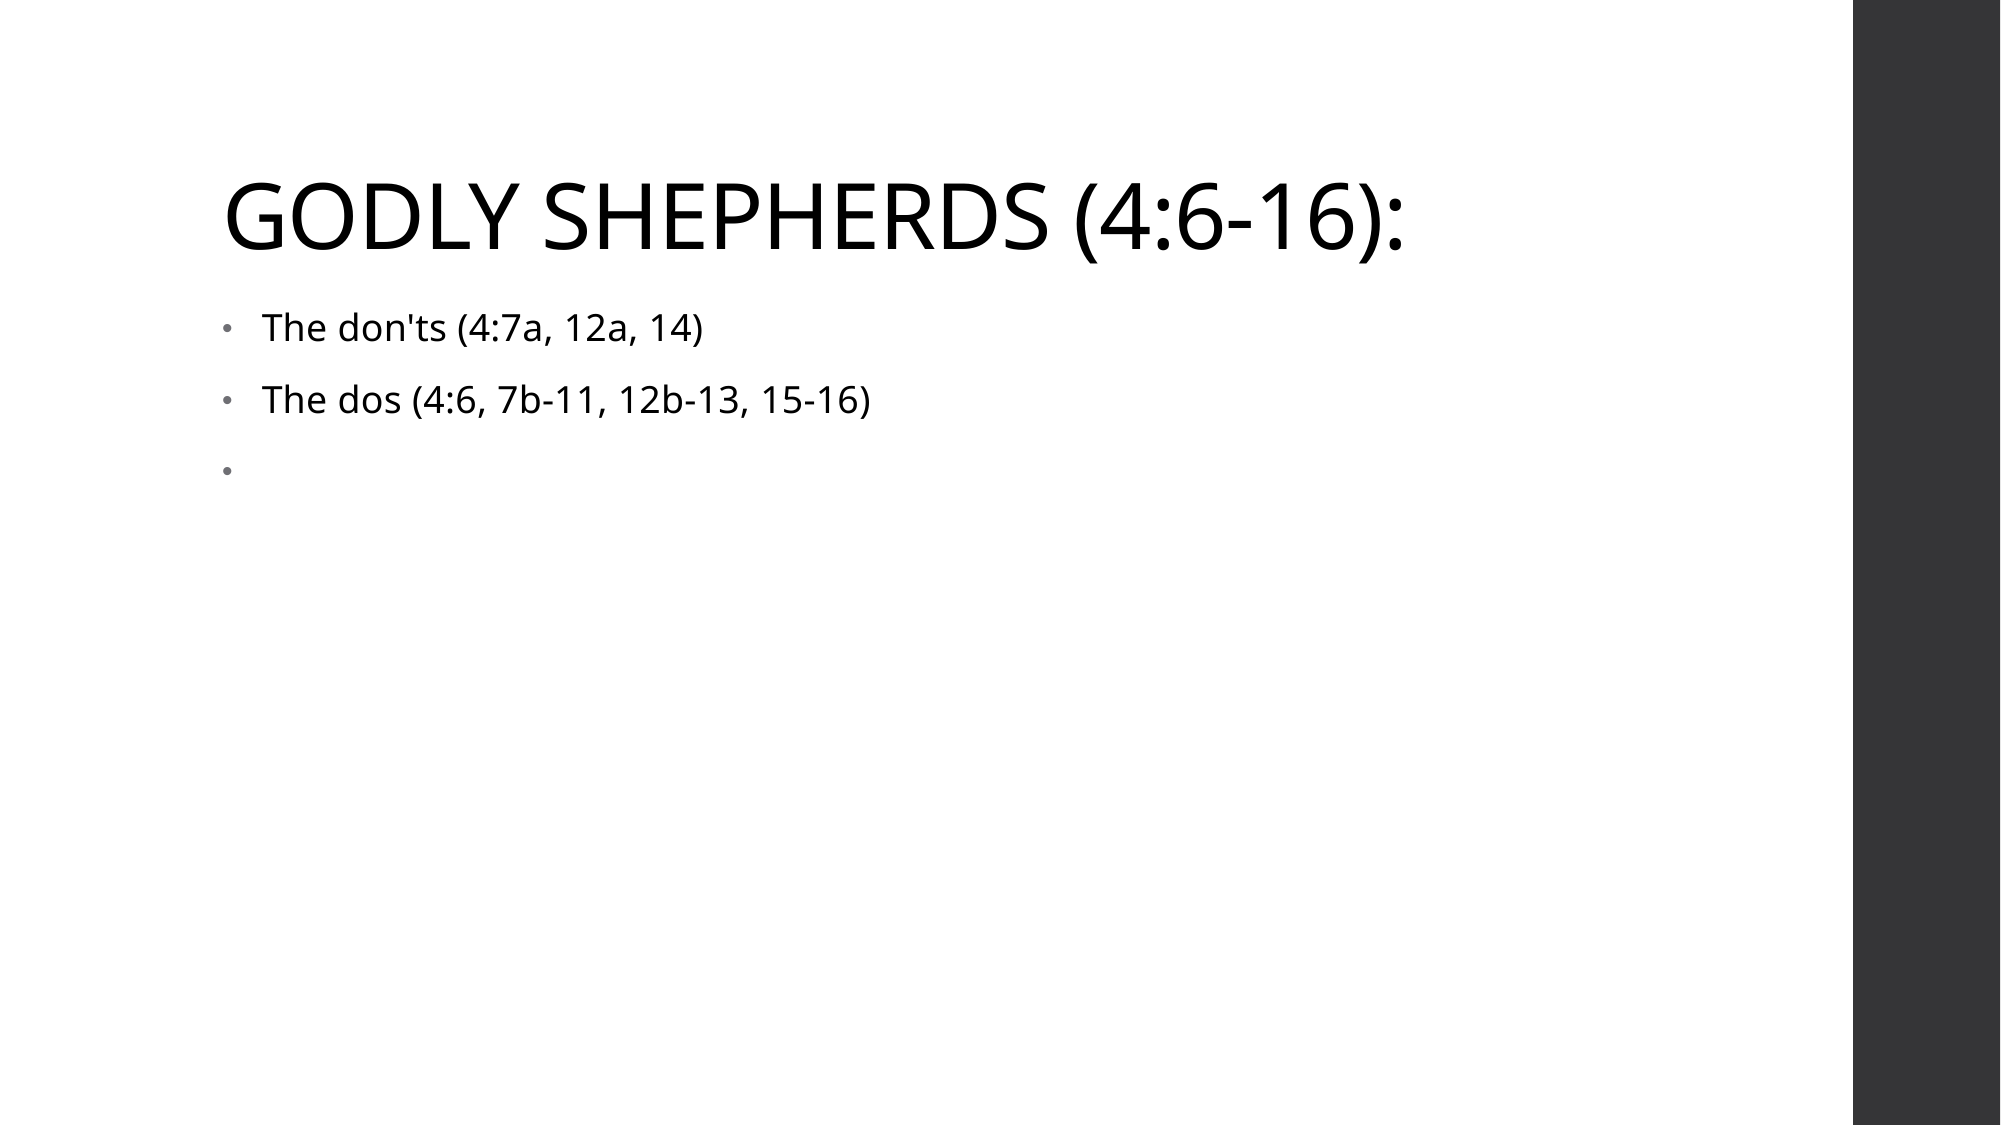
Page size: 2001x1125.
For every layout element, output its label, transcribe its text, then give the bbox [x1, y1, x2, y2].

list The don'ts (4:7a, 12a, 14) The dos (4:6, 7b-11, 12b-13, 15-16) [206, 299, 1617, 1014]
title GODLY SHEPHERDS (4:6-16): [206, 60, 1797, 278]
